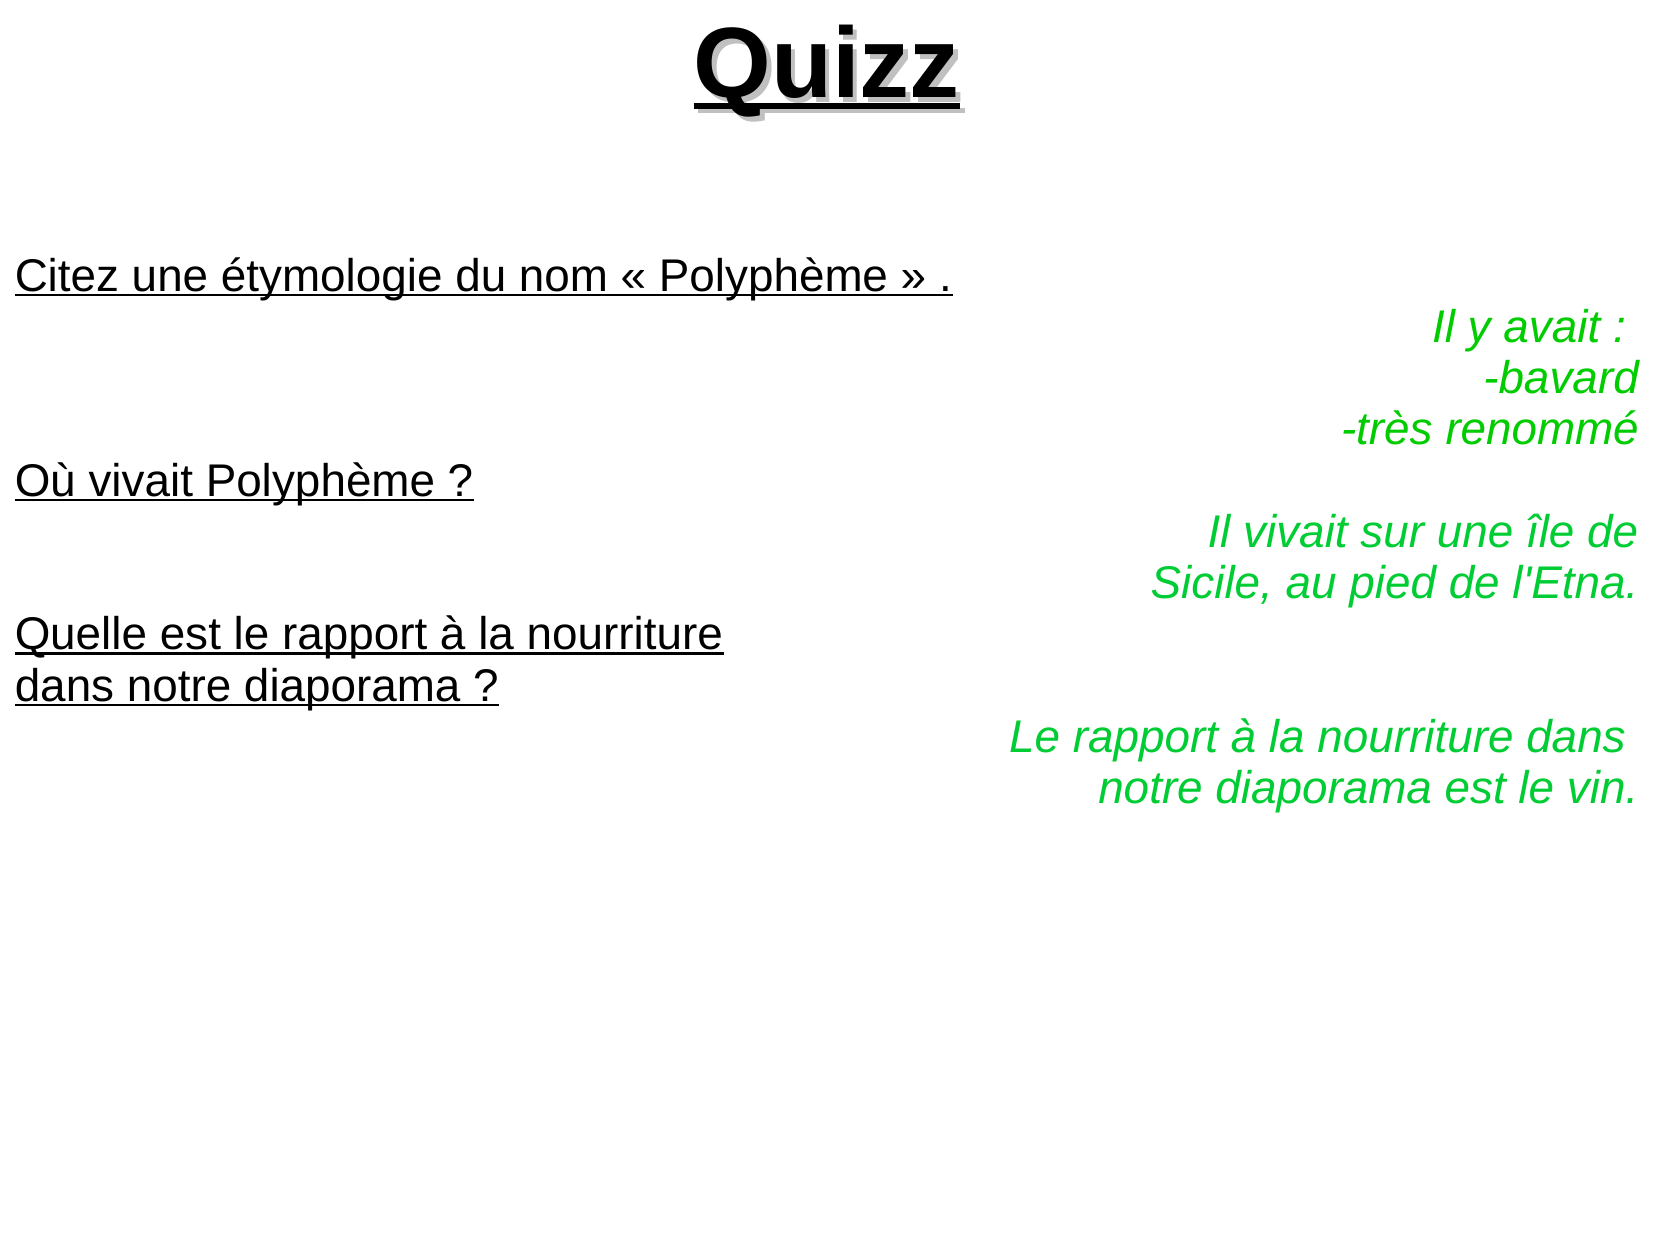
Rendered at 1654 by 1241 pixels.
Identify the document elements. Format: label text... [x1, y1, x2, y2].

text_box Quizz [0, 0, 1654, 127]
text_box Citez une étymologie du nom « Polyphème » . Il y avait : -bavard -très renommé Où vivait Polyphème ? Il vivait sur une île de Sicile, au pied de l'Etna. Quelle est le rapport à la nourriture dans notre diaporama ? Le rapport à la nourriture dans notre diaporama est le vin. [0, 242, 1654, 1008]
